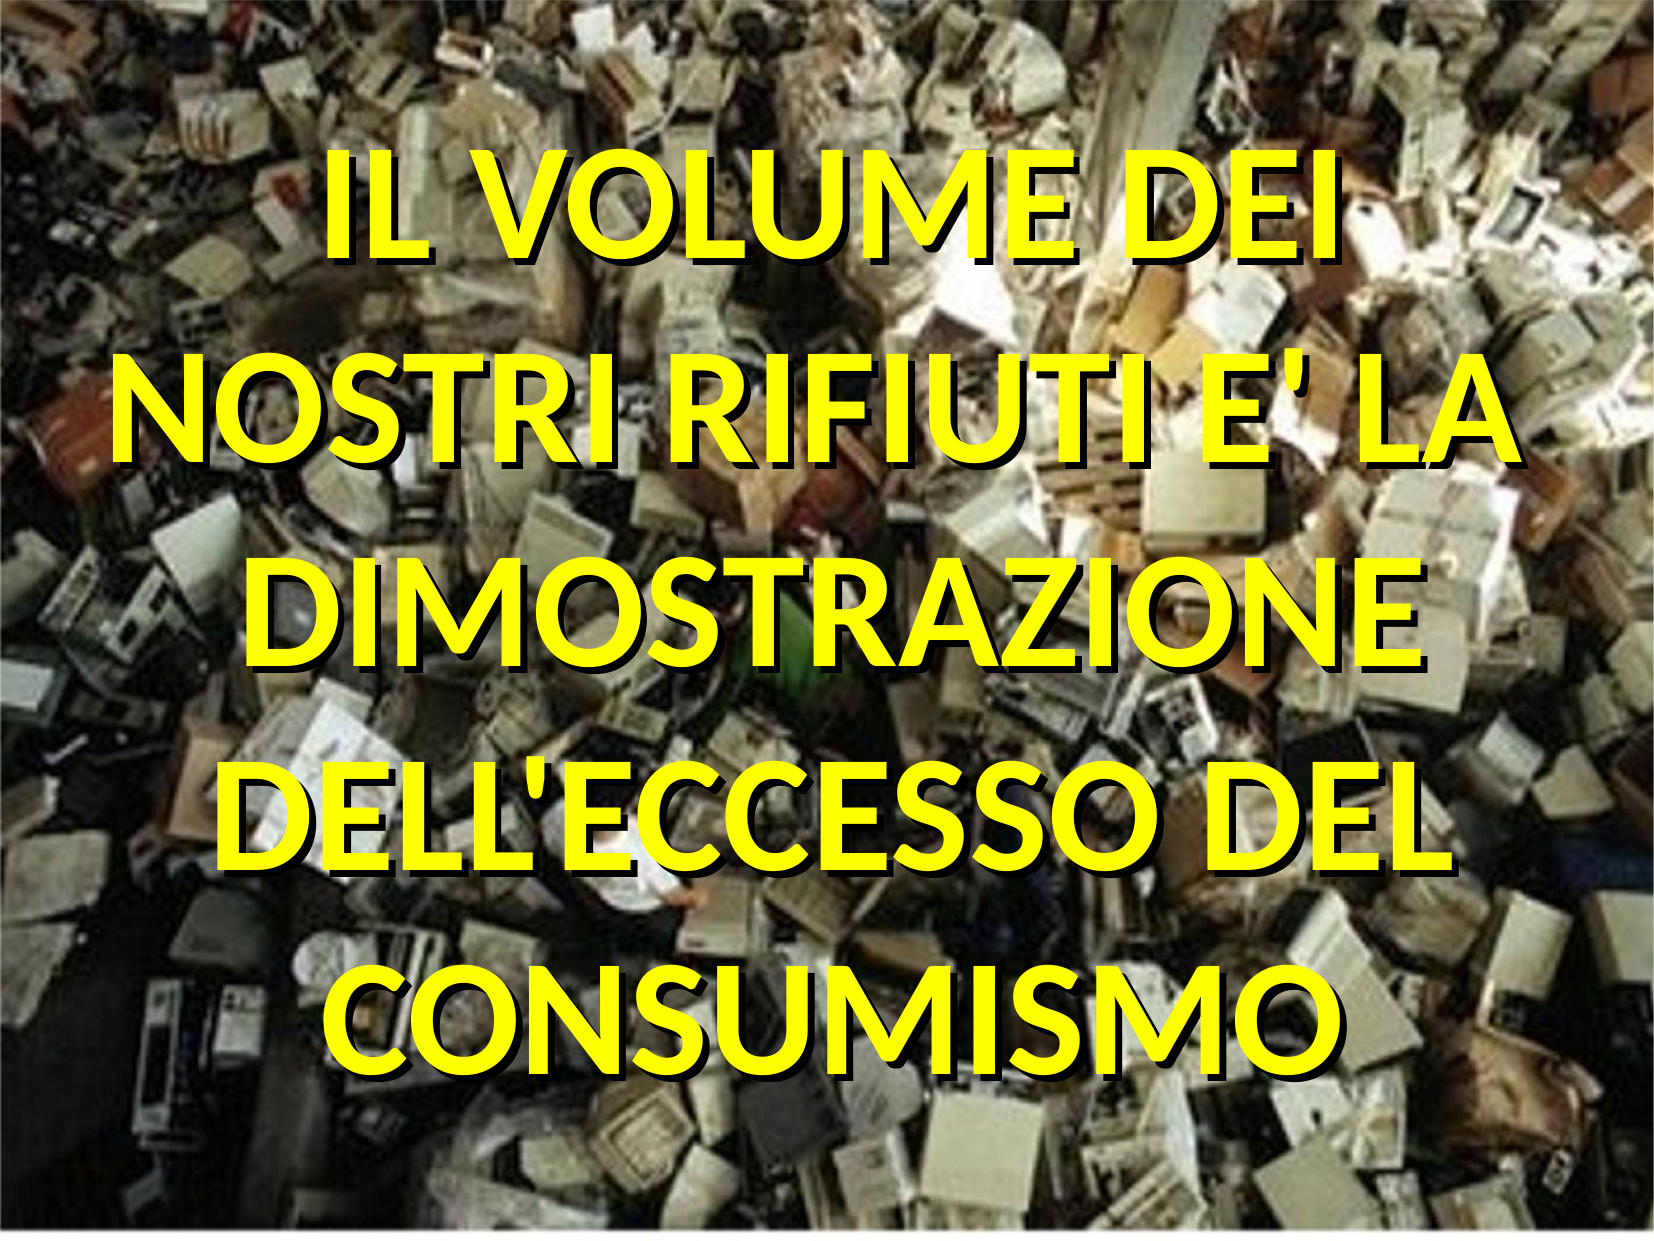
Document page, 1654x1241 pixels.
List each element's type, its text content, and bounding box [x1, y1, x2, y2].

title IL VOLUME DEI NOSTRI RIFIUTI E' LA DIMOSTRAZIONE DELL'ECCESSO DEL CONSUMISMO [88, 87, 1577, 1108]
picture [0, 0, 1654, 1241]
